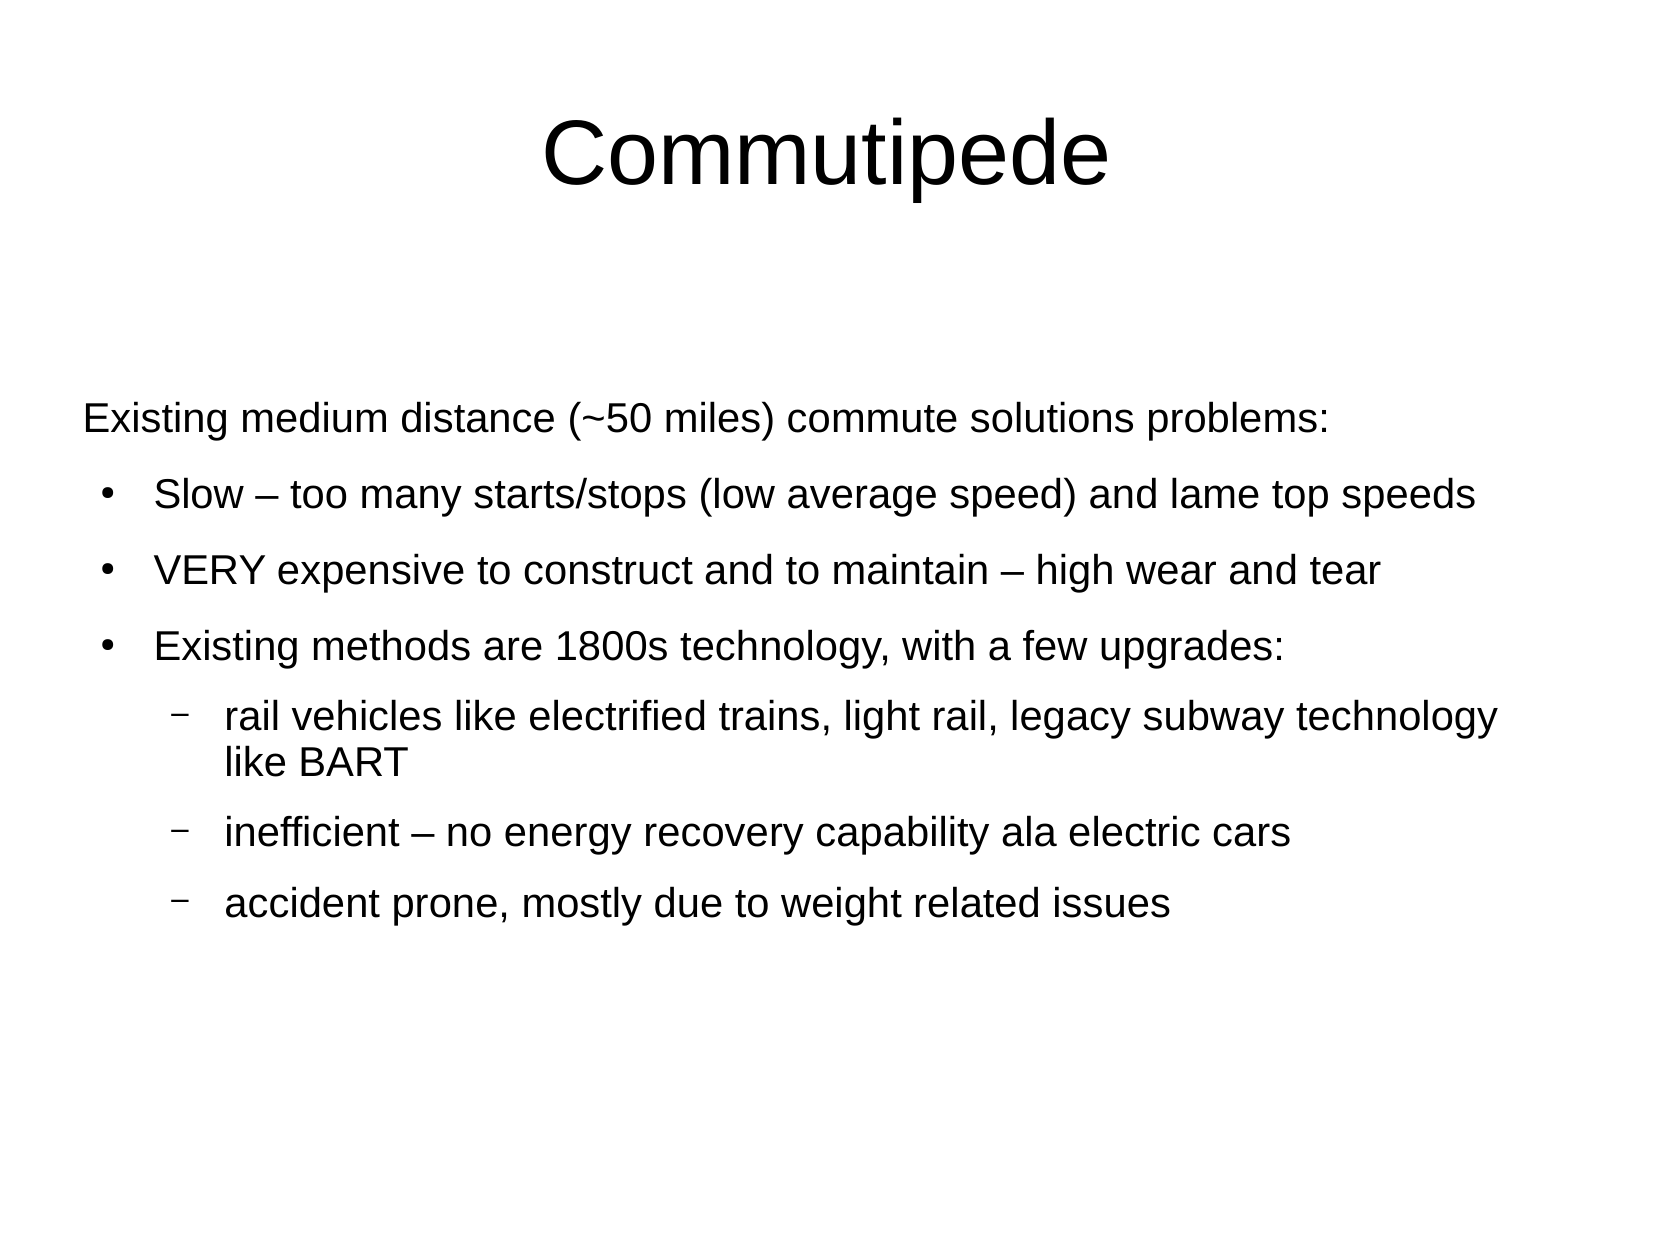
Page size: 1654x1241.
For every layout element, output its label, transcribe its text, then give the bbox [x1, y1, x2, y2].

list Existing medium distance (~50 miles) commute solutions problems: Slow – too many starts/stops (low average speed) and lame top speeds VERY expensive to construct and to maintain – high wear and tear Existing methods are 1800s technology, with a few upgrades: rail vehicles like electrified trains, light rail, legacy subway technology like BART inefficient – no energy recovery capability ala electric cars accident prone, mostly due to weight related issues [82, 290, 1571, 1010]
title Commutipede [82, 49, 1571, 257]
